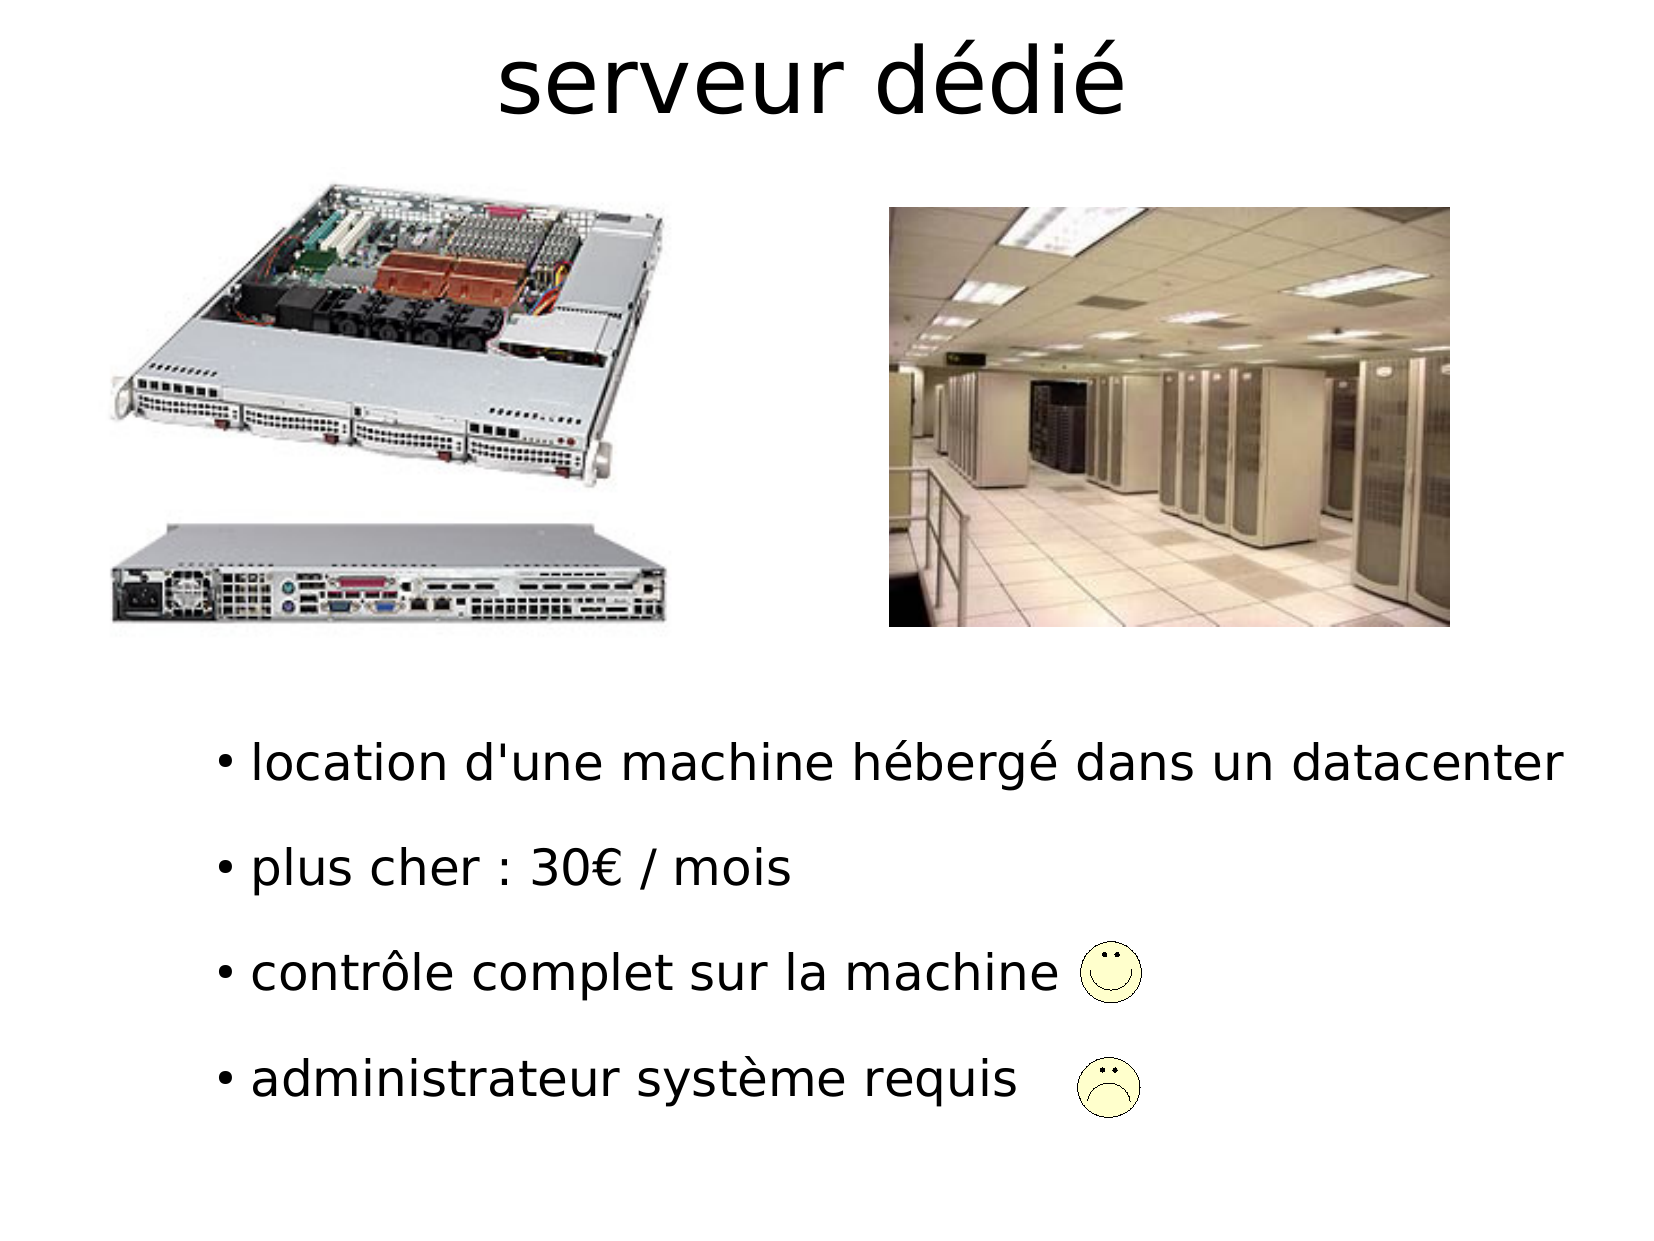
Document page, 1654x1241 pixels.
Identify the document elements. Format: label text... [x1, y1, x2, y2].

text_box location d'une machine hébergé dans un datacenter plus cher : 30€ / mois contrôle complet sur la machine administrateur système requis [216, 733, 1566, 1109]
picture [93, 167, 683, 669]
title serveur dédié [121, 17, 1504, 143]
text_box [1080, 941, 1142, 1003]
text_box [1077, 1057, 1141, 1118]
picture [889, 207, 1450, 627]
